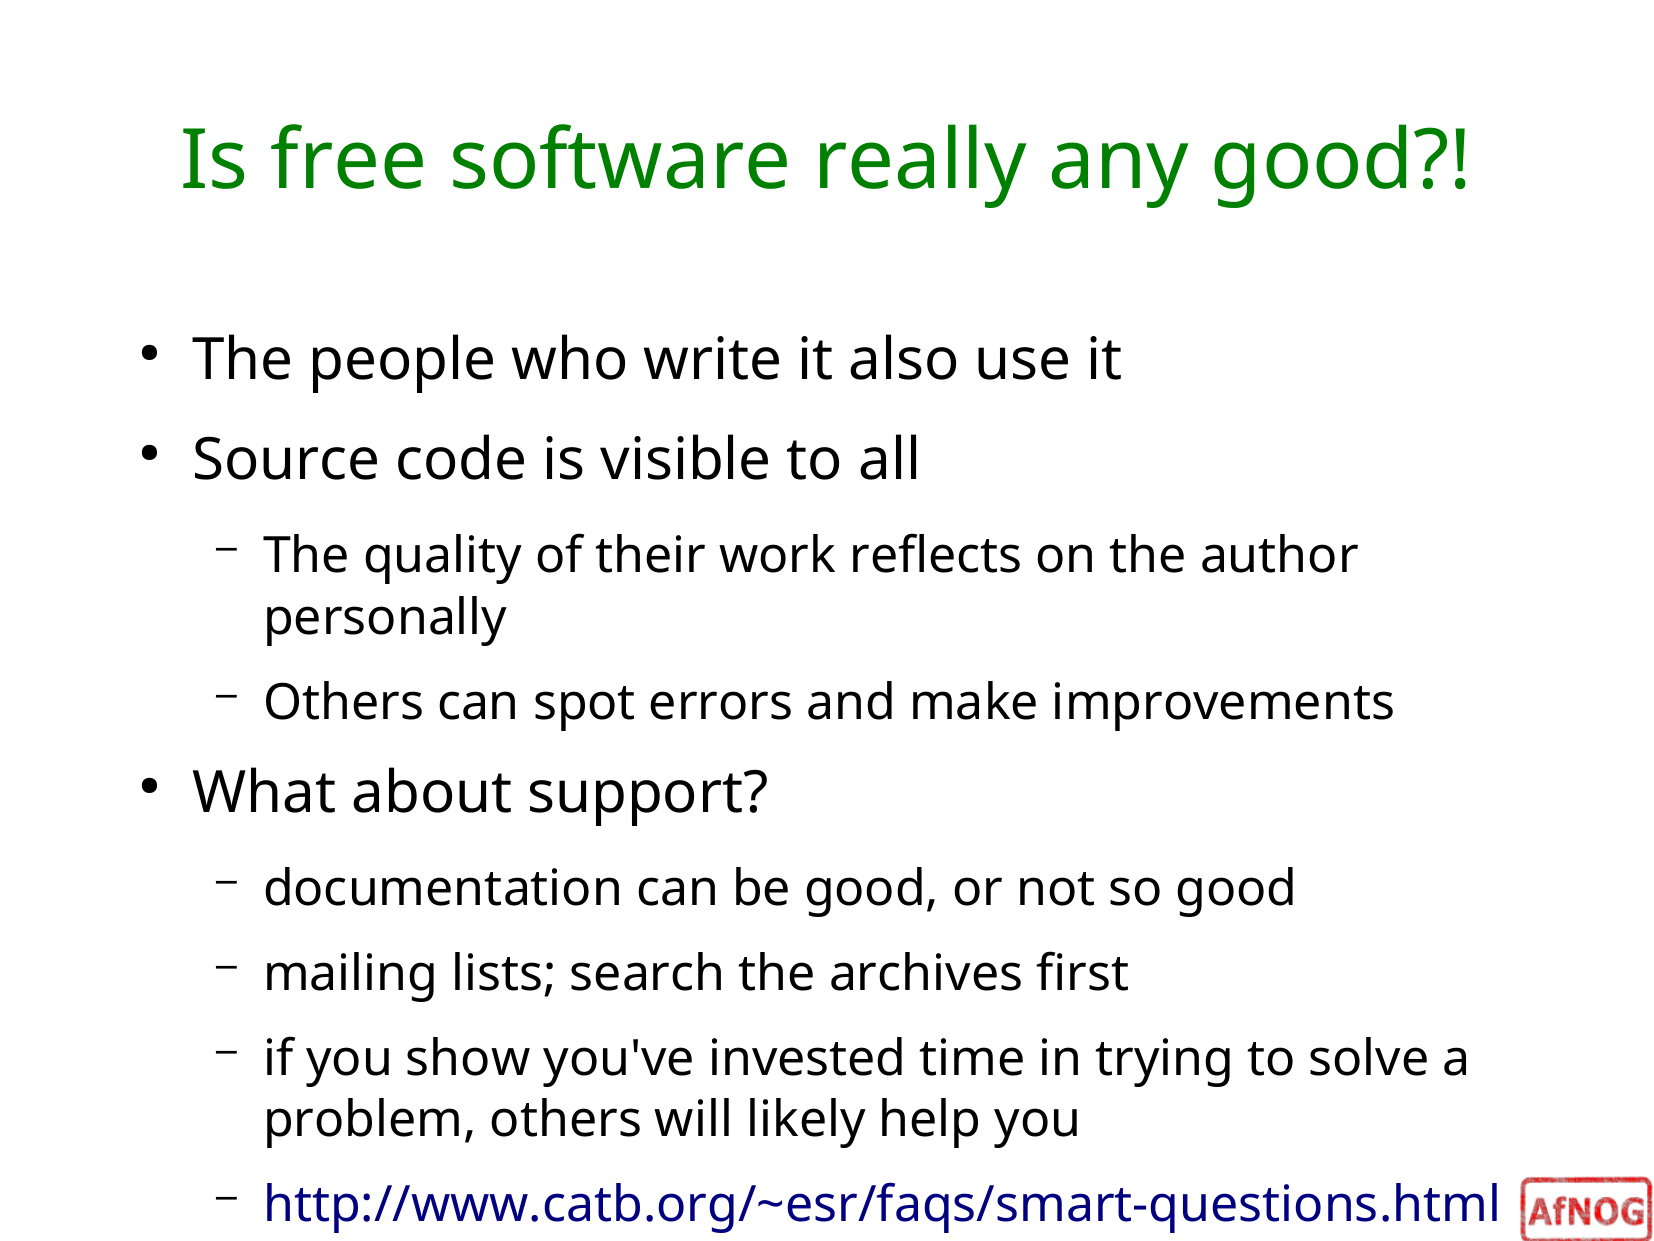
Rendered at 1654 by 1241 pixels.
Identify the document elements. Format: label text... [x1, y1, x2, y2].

title Is free software really any good?! [121, 73, 1533, 241]
picture [1519, 1175, 1654, 1241]
list The people who write it also use it Source code is visible to all The quality of their work reflects on the author personally Others can spot errors and make improvements What about support? documentation can be good, or not so good mailing lists; search the archives first if you show you've invested time in trying to solve a problem, others will likely help you http://www.catb.org/~esr/faqs/smart-questions.html [121, 322, 1561, 1133]
